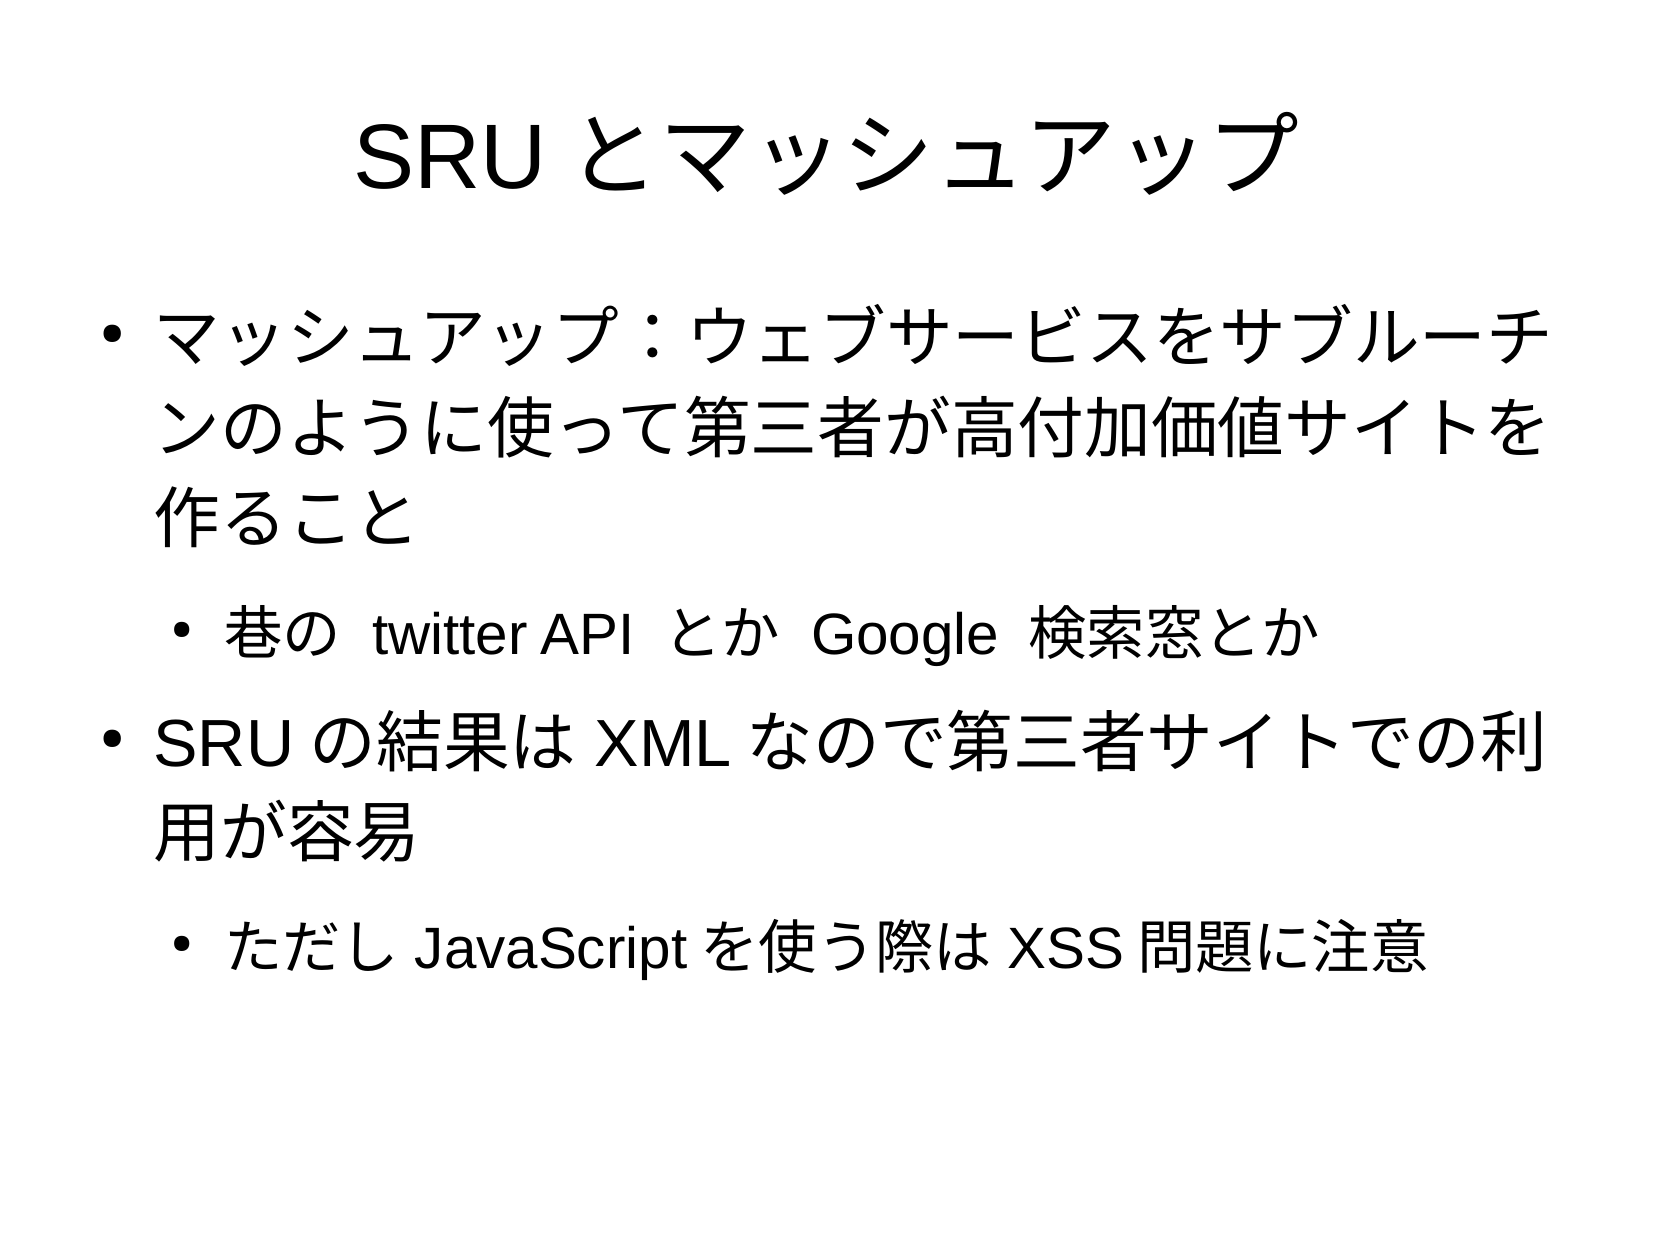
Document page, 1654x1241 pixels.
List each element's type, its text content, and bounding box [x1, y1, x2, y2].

title SRUとマッシュアップ [82, 49, 1571, 257]
list マッシュアップ：ウェブサービスをサブルーチンのように使って第三者が高付加価値サイトを作ること 巷の twitter API とか Google 検索窓とか SRUの結果はXMLなので第三者サイトでの利用が容易 ただしJavaScriptを使う際はXSS問題に注意 [82, 290, 1571, 1094]
